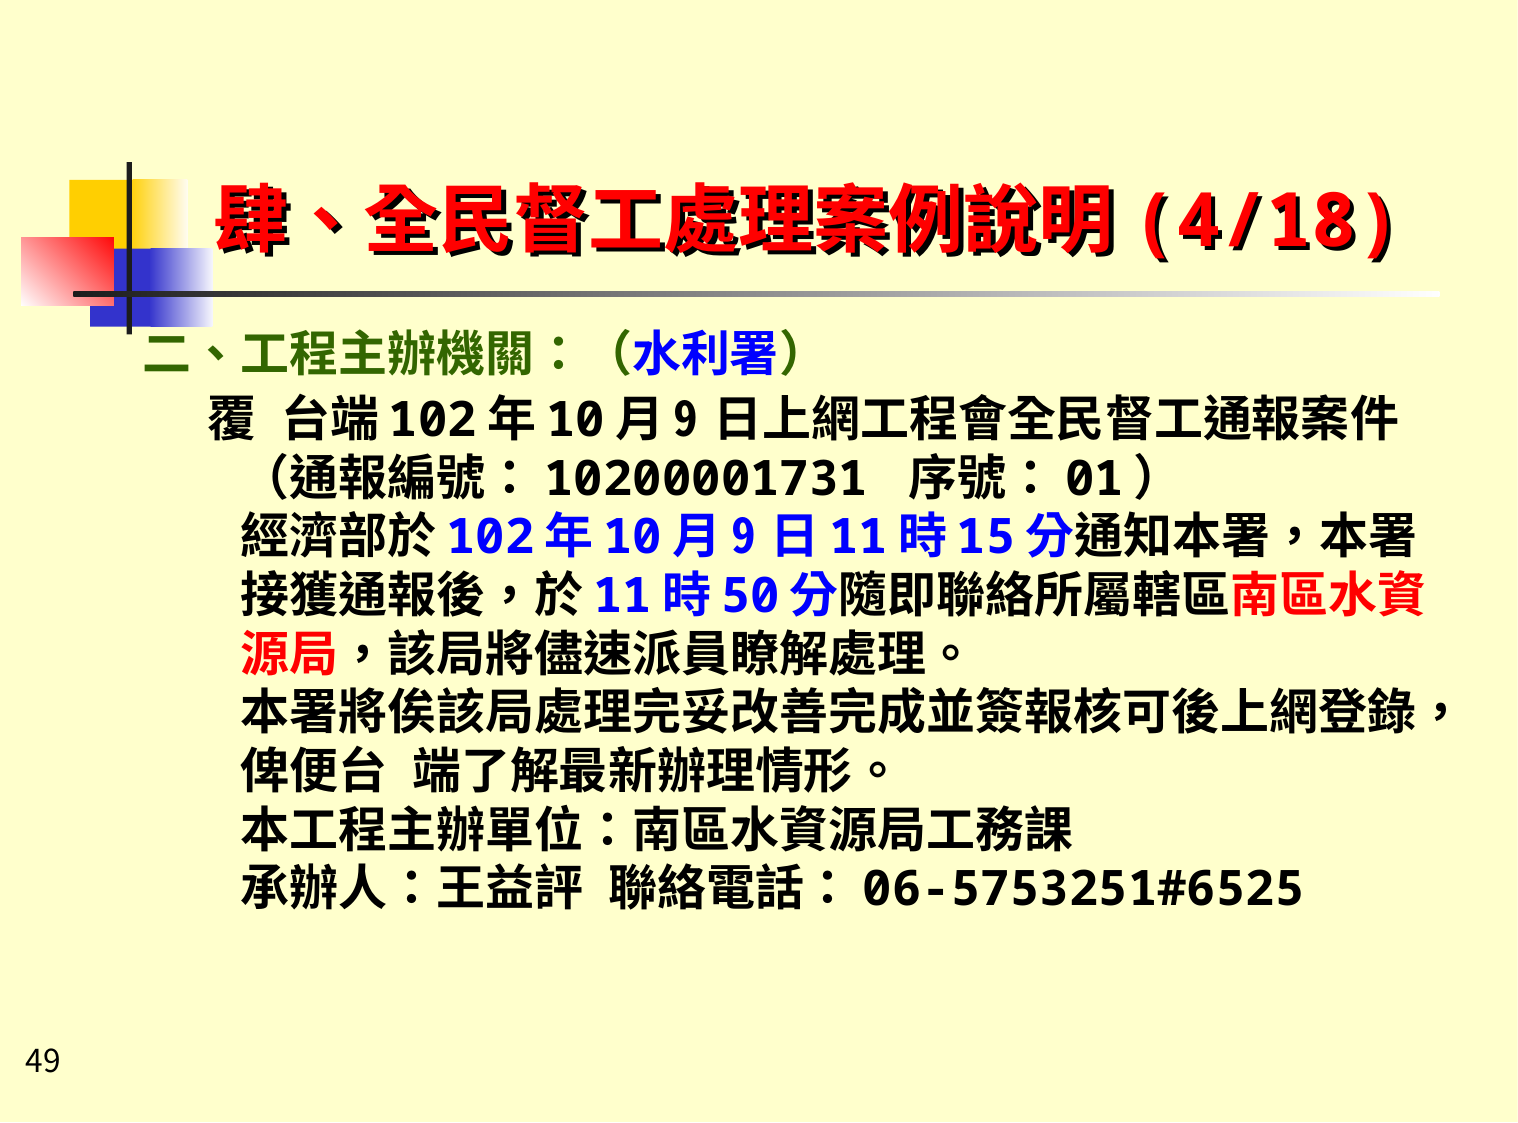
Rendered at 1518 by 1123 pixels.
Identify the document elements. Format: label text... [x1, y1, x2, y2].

text_box 二、工程主辦機關：（水利署） 覆 台端102年10月9日上網工程會全民督工通報案件（通報編號：10200001731 序號：01） 經濟部於102年10月9日11時15分通知本署，本署接獲通報後，於11時50分隨即聯絡所屬轄區南區水資源局，該局將儘速派員瞭解處理。 本署將俟該局處理完妥改善完成並簽報核可後上網登錄，俾便台 端了解最新辦理情形。 本工程主辦單位：南區水資源局工務課 承辦人：王益評 聯絡電話：06-5753251#6525 [125, 313, 1468, 1068]
text_box <編號> [0, 1032, 78, 1096]
text_box 肆、全民督工處理案例說明(4/18) [196, 160, 1488, 273]
